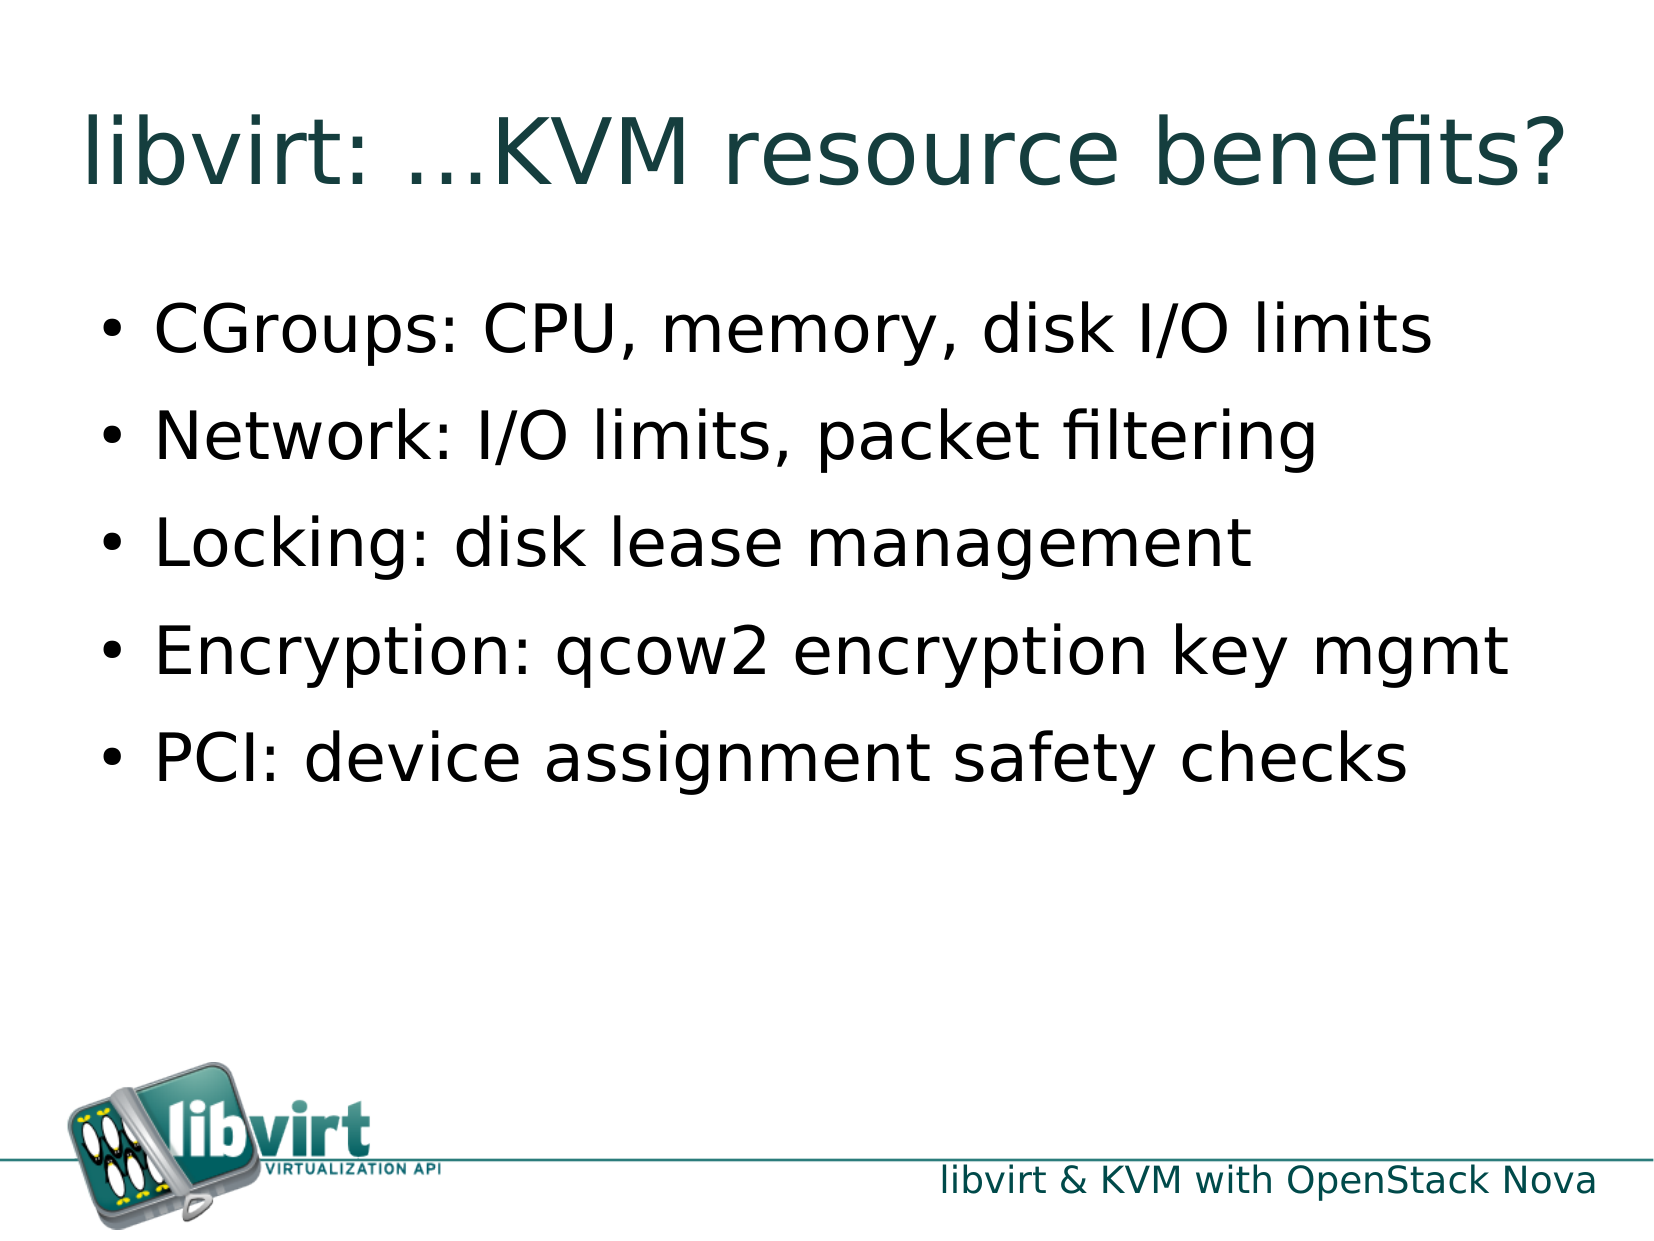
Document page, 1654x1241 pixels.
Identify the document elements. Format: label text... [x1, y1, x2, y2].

title libvirt: ...KVM resource benefits? [59, 49, 1595, 257]
list CGroups: CPU, memory, disk I/O limits Network: I/O limits, packet filtering Locking: disk lease management Encryption: qcow2 encryption key mgmt PCI: device assignment safety checks [82, 290, 1571, 1062]
picture [0, 1062, 1654, 1230]
text_box libvirt & KVM with OpenStack Nova [924, 1151, 1614, 1211]
